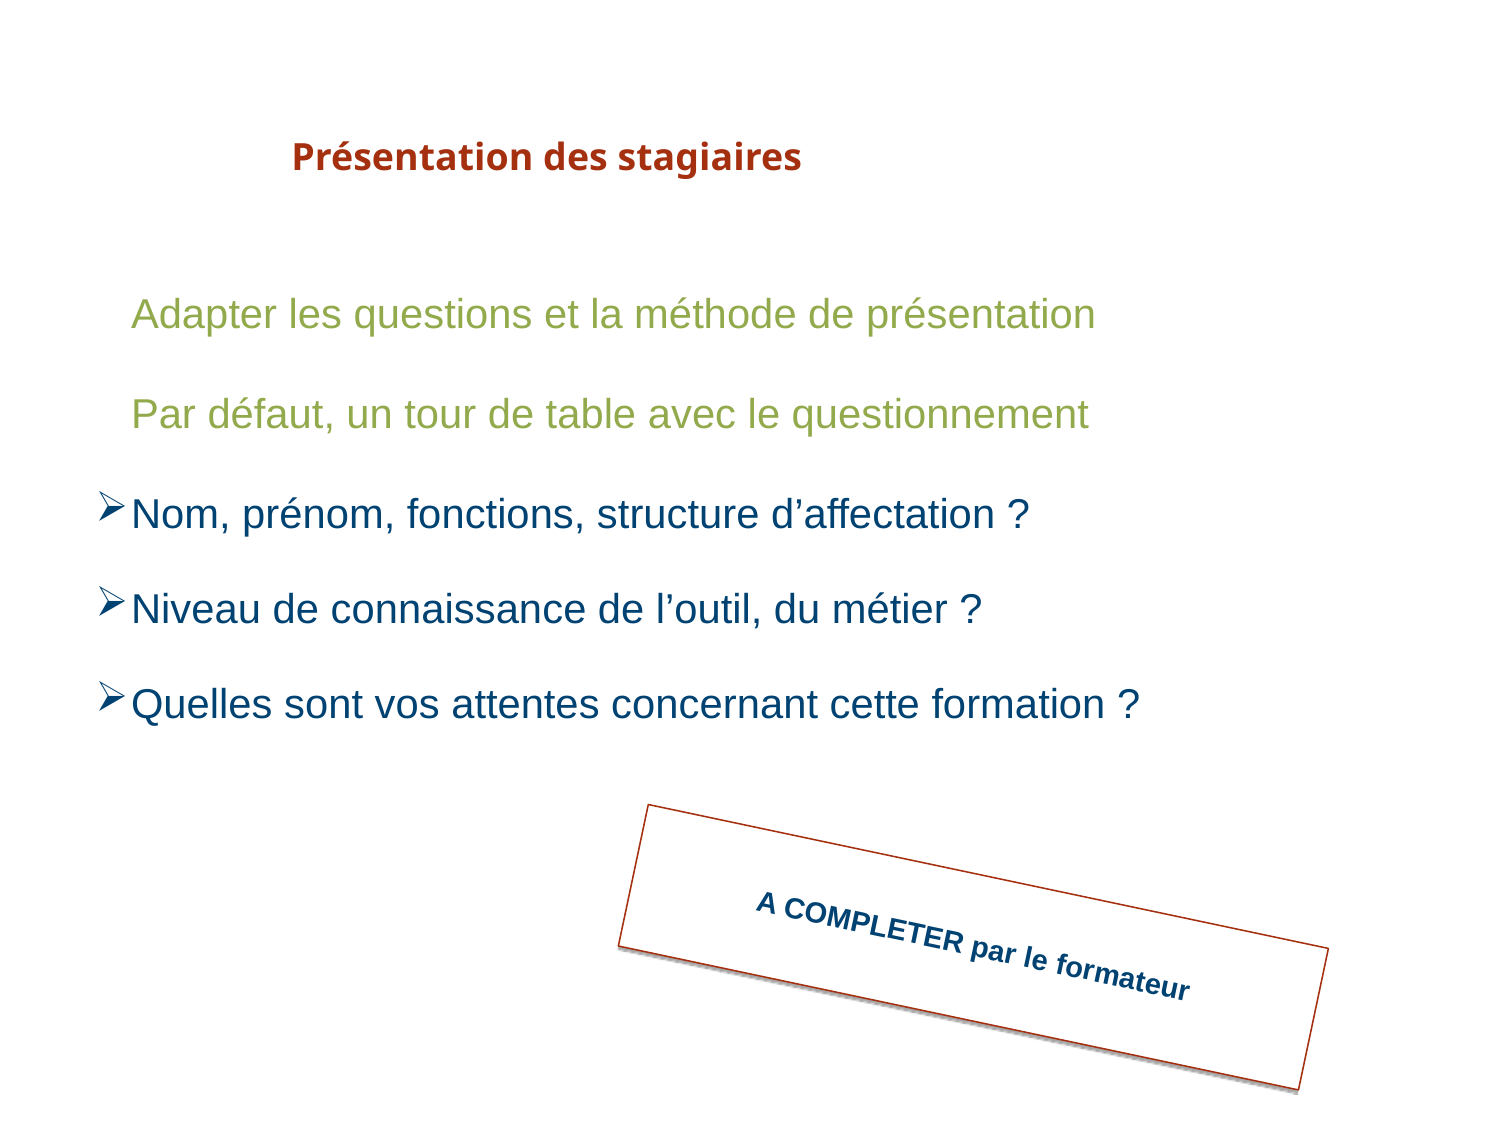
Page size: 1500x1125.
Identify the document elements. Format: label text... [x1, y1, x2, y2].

text_box Présentation des stagiaires [276, 125, 900, 232]
text_box A COMPLETER par le formateur [618, 804, 1329, 1090]
text_box Adapter les questions et la méthode de présentation Par défaut, un tour de table avec le questionnement Nom, prénom, fonctions, structure d’affectation ? Niveau de connaissance de l’outil, du métier ? Quelles sont vos attentes concernant cette formation ? [41, 234, 1196, 805]
